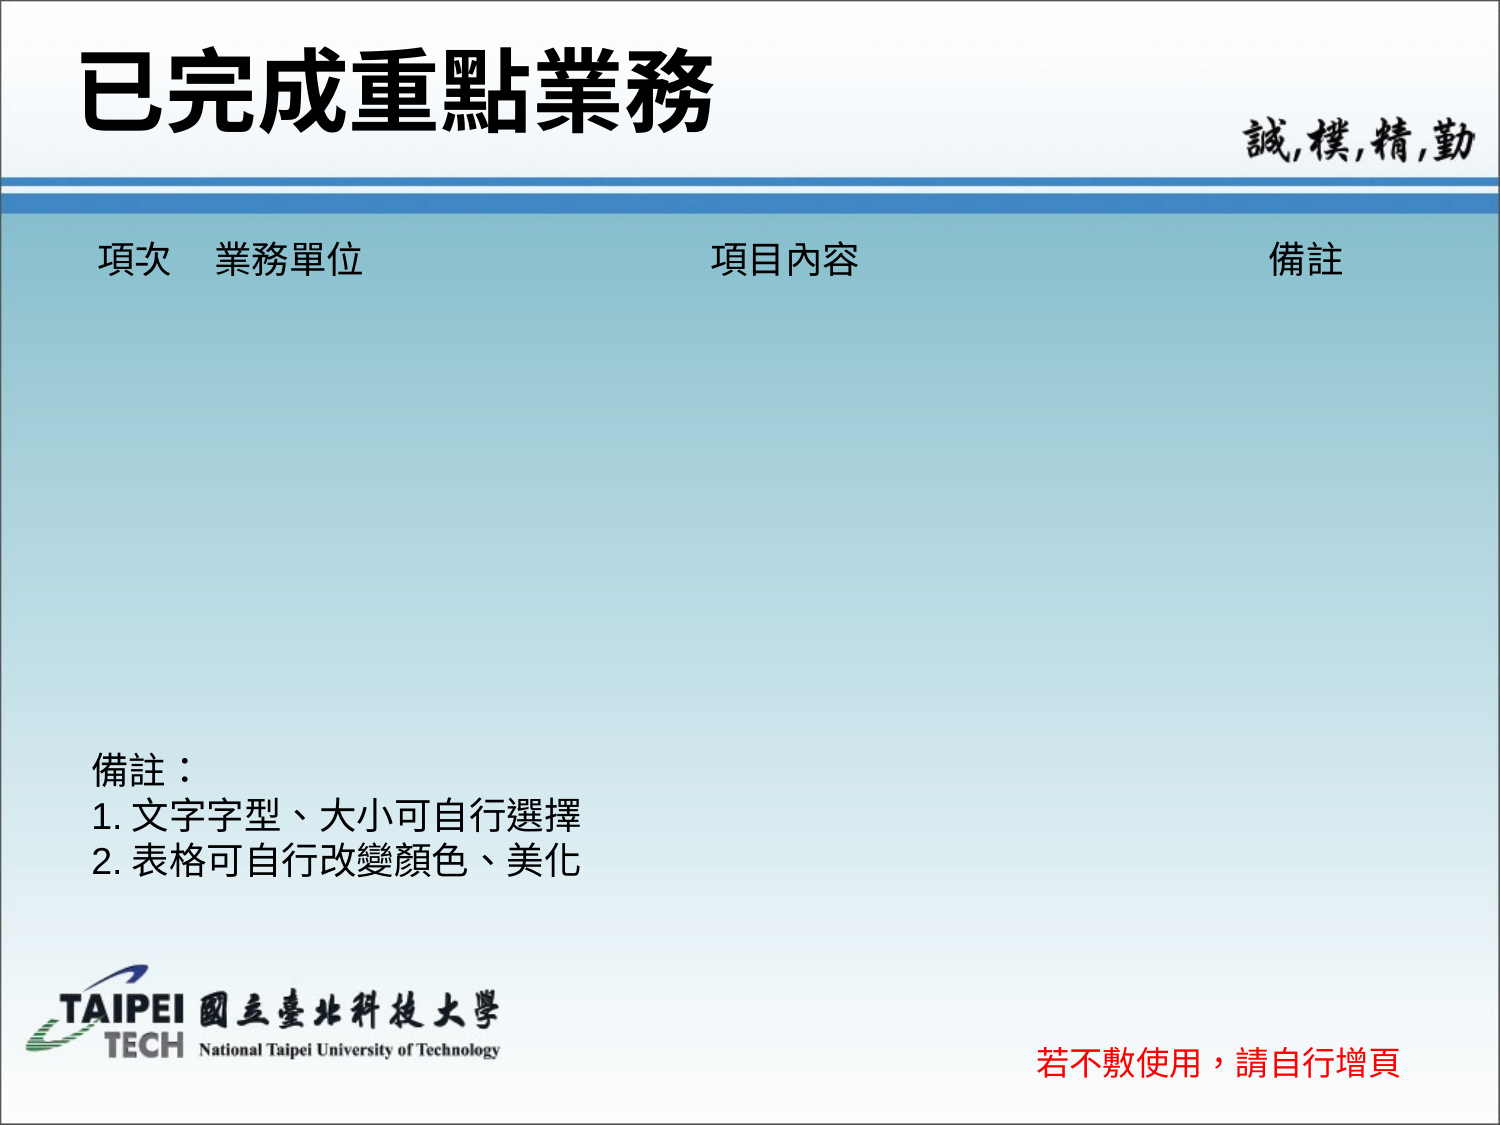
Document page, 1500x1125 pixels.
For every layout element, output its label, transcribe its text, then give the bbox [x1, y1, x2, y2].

picture [0, 0, 1500, 1125]
table_cell [384, 679, 1187, 743]
table_cell [384, 614, 1187, 679]
table_cell [384, 421, 1187, 485]
title 已完成重點業務 [59, 0, 1182, 178]
table_cell [1187, 550, 1425, 614]
table_cell [384, 292, 1187, 356]
table_cell [195, 550, 384, 614]
table_cell [75, 550, 195, 614]
table_cell [1187, 421, 1425, 485]
table_header 項次 [75, 223, 195, 292]
table_cell [384, 485, 1187, 550]
table_cell [1187, 485, 1425, 550]
table_cell [75, 614, 195, 679]
table_header 業務單位 [195, 223, 384, 292]
table_cell [195, 614, 384, 679]
text_box 若不敷使用，請自行增頁 [1021, 1034, 1471, 1090]
table_cell [384, 356, 1187, 421]
table_cell [384, 550, 1187, 614]
table_cell [75, 679, 195, 743]
table_cell [195, 421, 384, 485]
table_cell [75, 421, 195, 485]
table_cell [1187, 614, 1425, 679]
table_cell [195, 679, 384, 739]
table_cell [1187, 679, 1425, 743]
table_cell [195, 292, 384, 356]
table_cell [195, 356, 384, 421]
text_box 備註： 1.文字字型、大小可自行選擇 2.表格可自行改變顏色、美化 [76, 739, 691, 890]
table_cell [75, 292, 195, 356]
table_cell [75, 485, 195, 550]
table_header 備註 [1187, 223, 1425, 292]
table_cell [75, 356, 195, 421]
table_cell [195, 485, 384, 550]
table_cell [1187, 356, 1425, 421]
table_header 項目內容 [384, 223, 1187, 292]
table_cell [1187, 292, 1425, 356]
